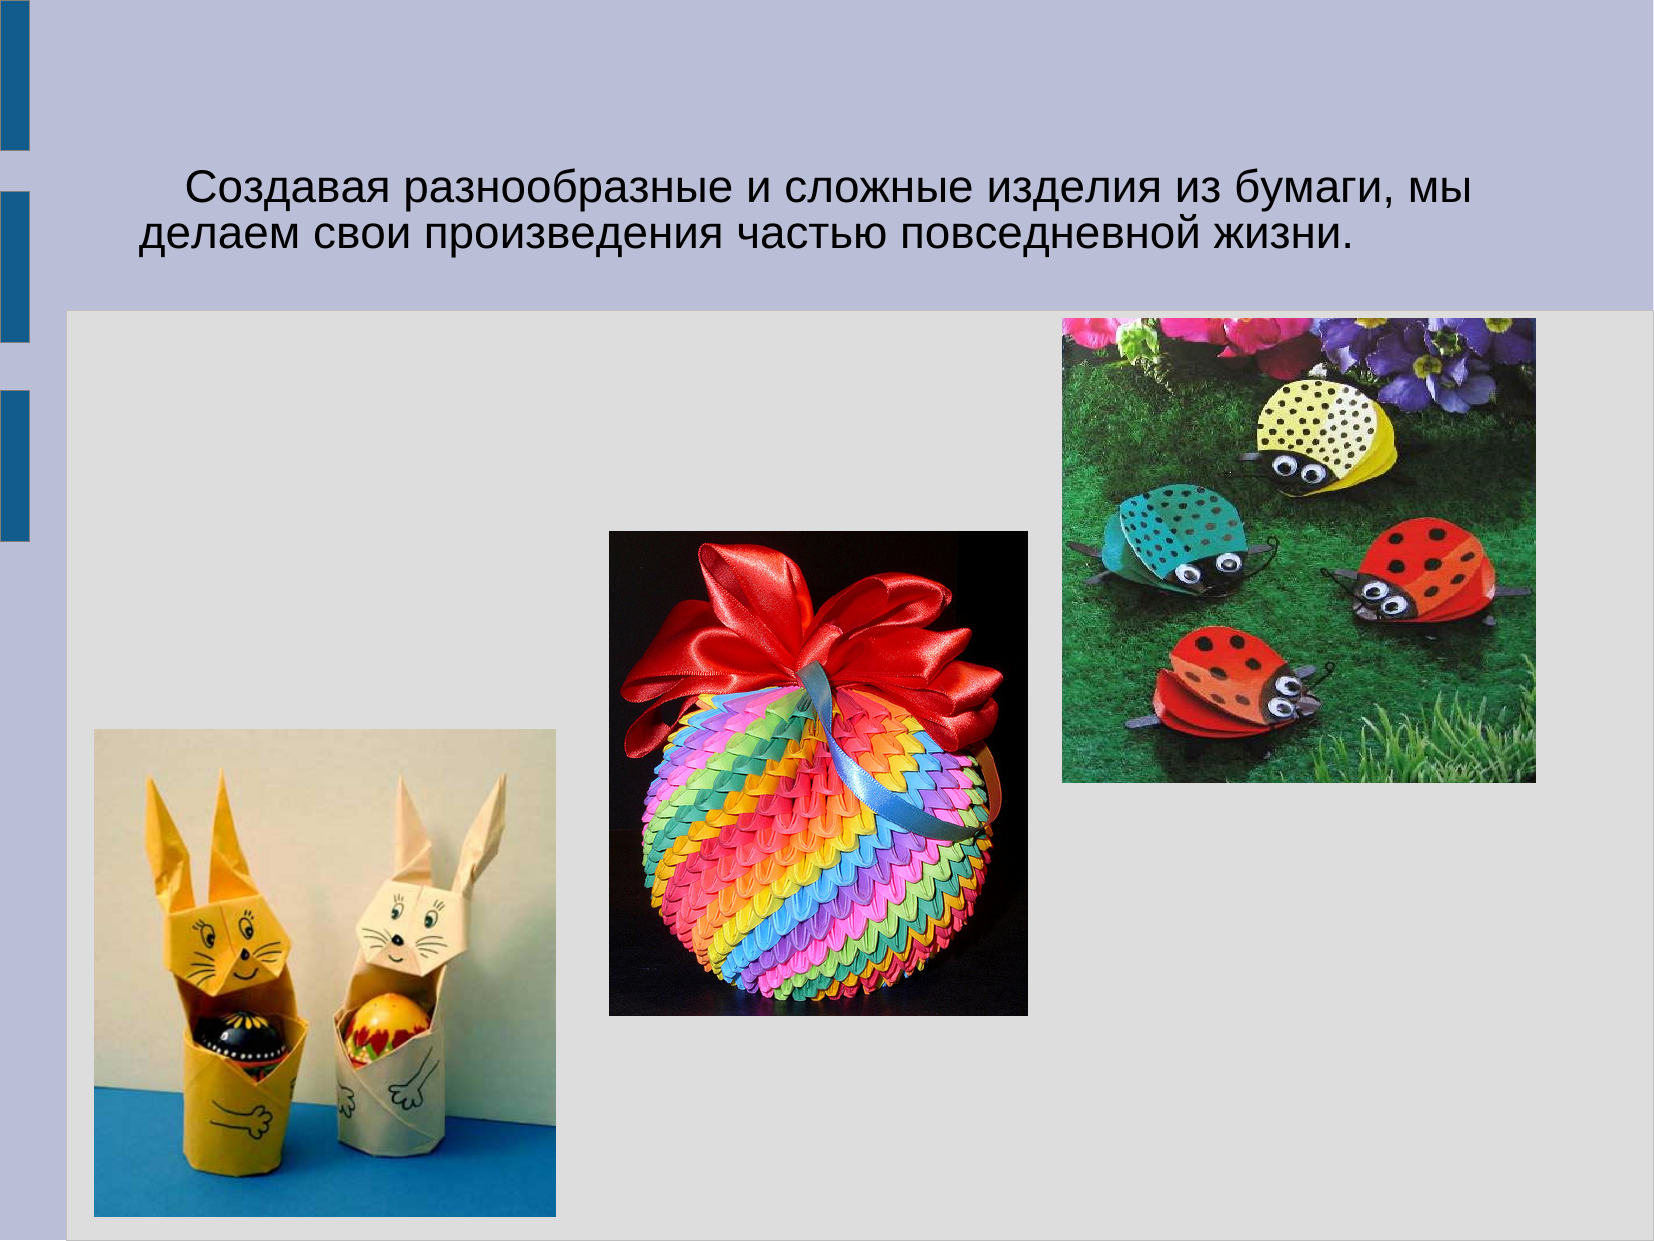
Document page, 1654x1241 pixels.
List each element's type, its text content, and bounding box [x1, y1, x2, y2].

picture [1062, 318, 1536, 783]
picture [94, 729, 556, 1217]
picture [609, 531, 1028, 1016]
list Создавая разнообразные и сложные изделия из бумаги, мы делаем свои произведения частью повседневной жизни. [82, 165, 1571, 984]
